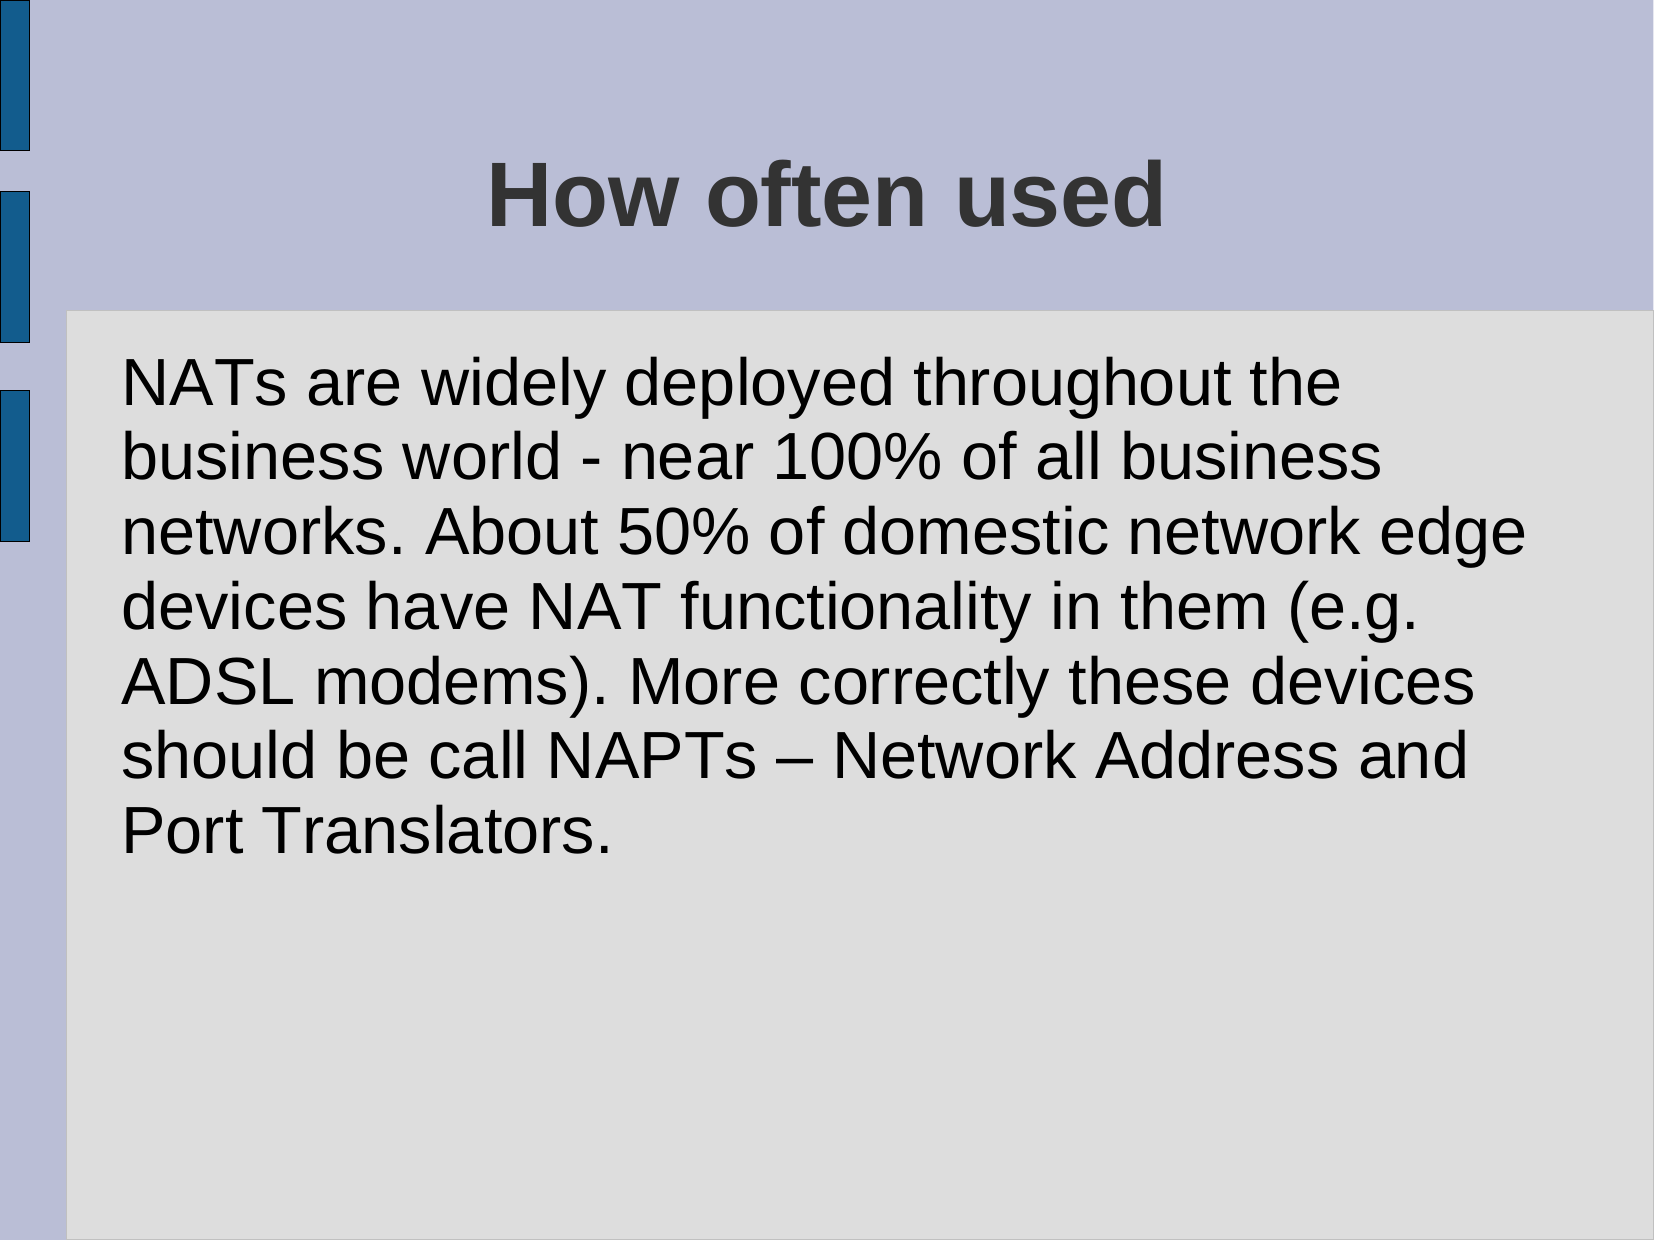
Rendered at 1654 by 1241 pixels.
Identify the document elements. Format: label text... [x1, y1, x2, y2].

title How often used [121, 91, 1534, 299]
list NATs are widely deployed throughout the business world - near 100% of all business networks. About 50% of domestic network edge devices have NAT functionality in them (e.g. ADSL modems). More correctly these devices should be call NAPTs – Network Address and Port Translators. [121, 344, 1534, 1127]
